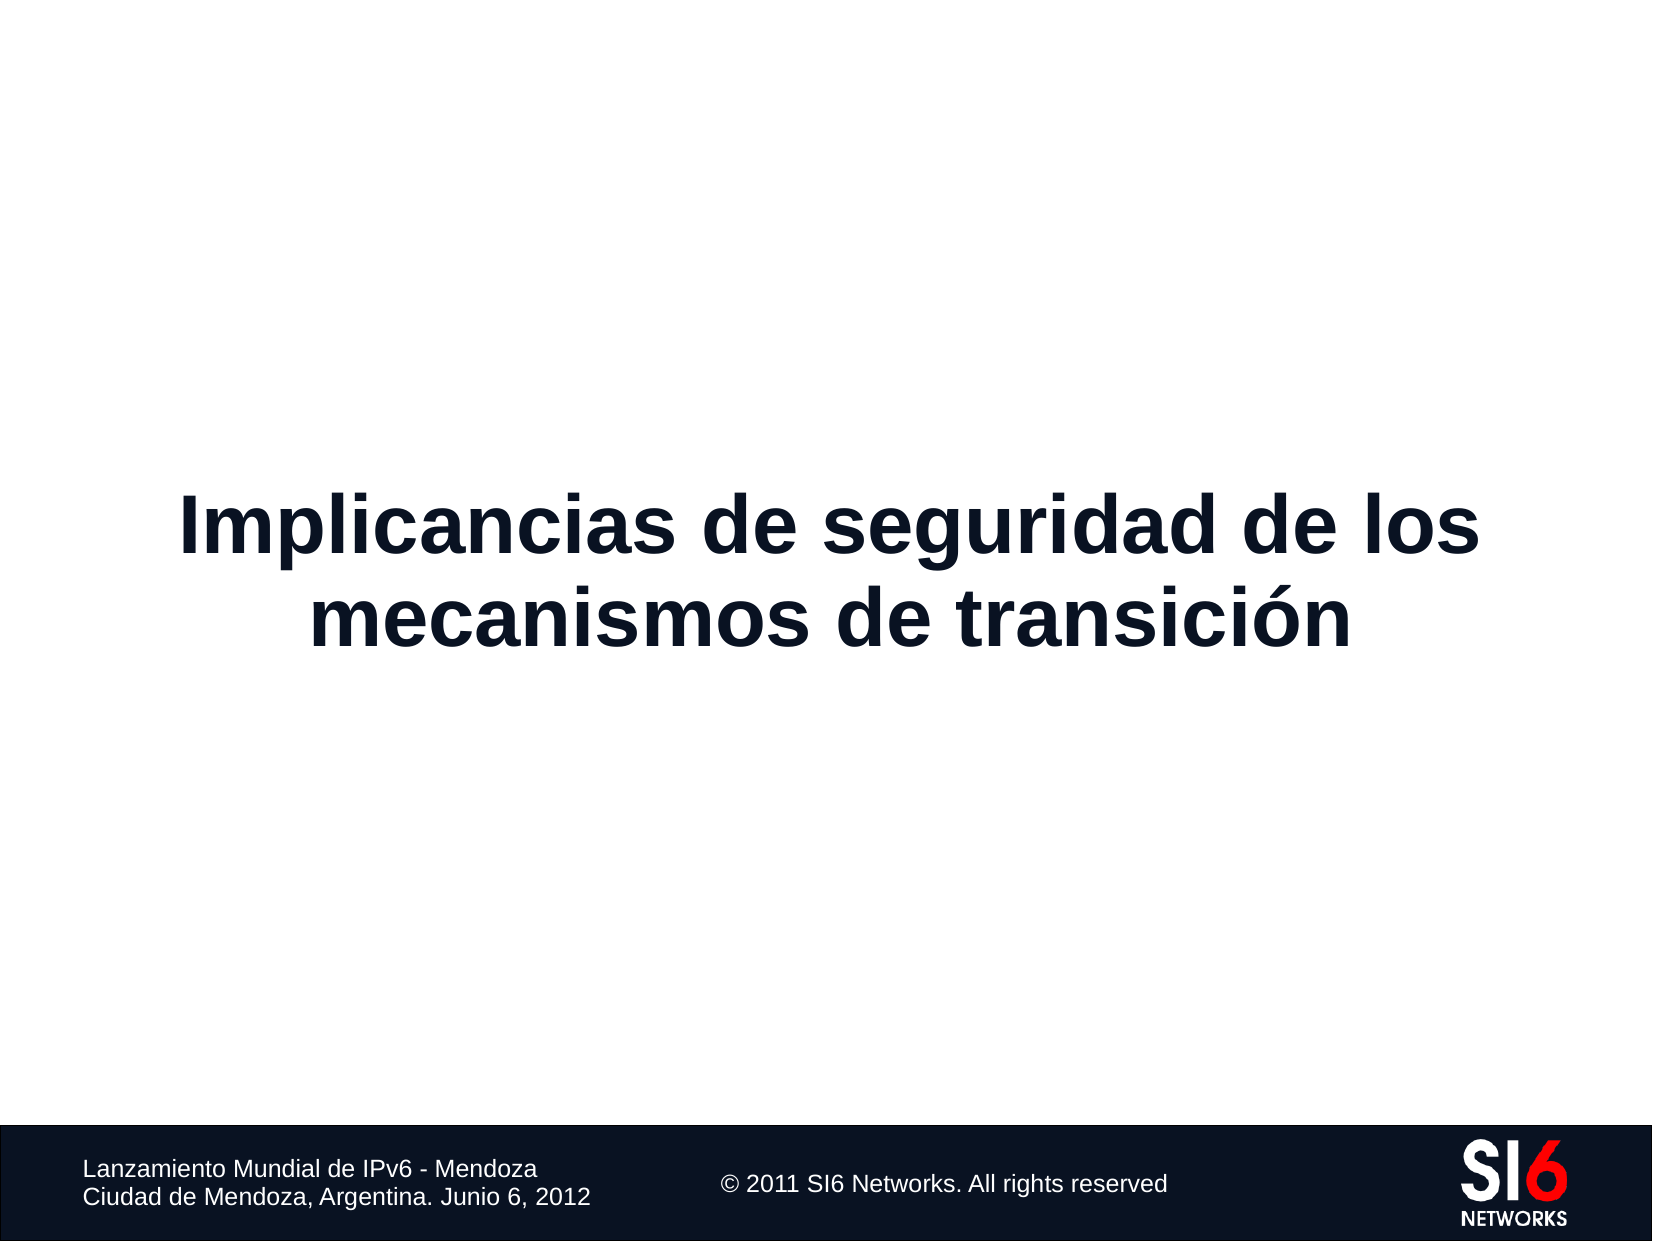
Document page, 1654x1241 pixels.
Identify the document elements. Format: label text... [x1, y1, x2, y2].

picture [1461, 1139, 1567, 1226]
title Implicancias de seguridad de los mecanismos de transición [86, 467, 1576, 676]
